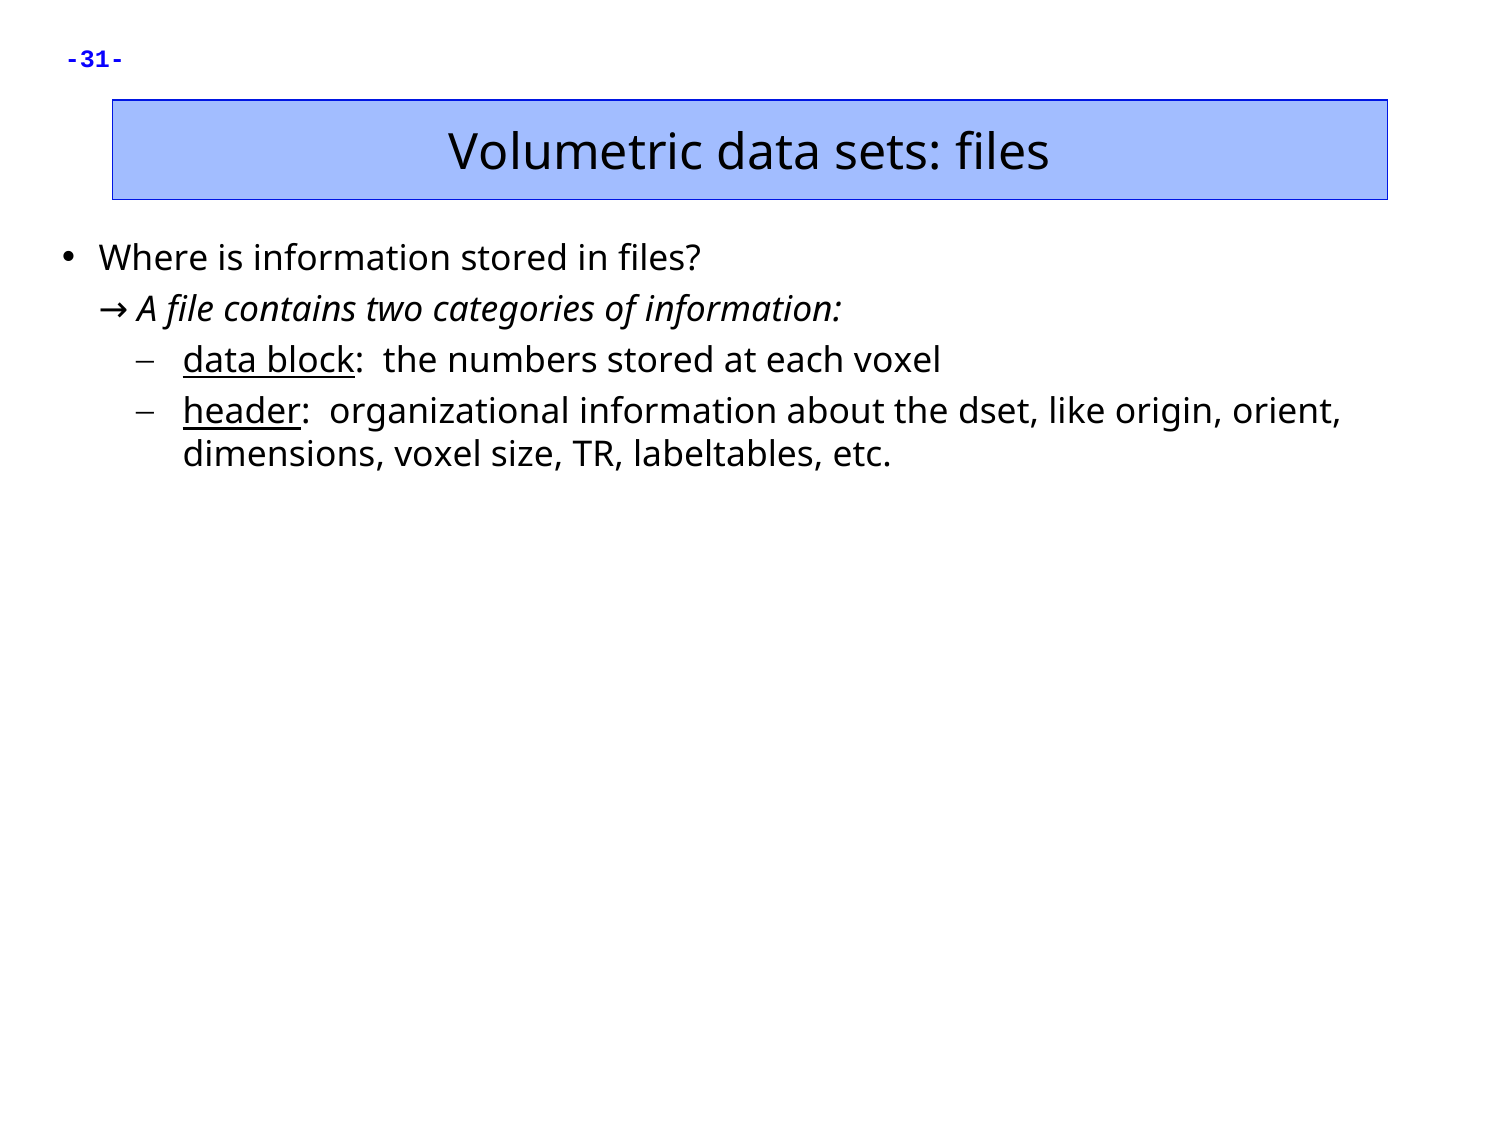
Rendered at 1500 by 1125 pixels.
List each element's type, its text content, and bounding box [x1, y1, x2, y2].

text_box Where is information stored in files? → A file contains two categories of information: data block: the numbers stored at each voxel header: organizational information about the dset, like origin, orient, dimensions, voxel size, TR, labeltables, etc. [46, 226, 1489, 376]
text_box Volumetric data sets: files [112, 99, 1388, 200]
